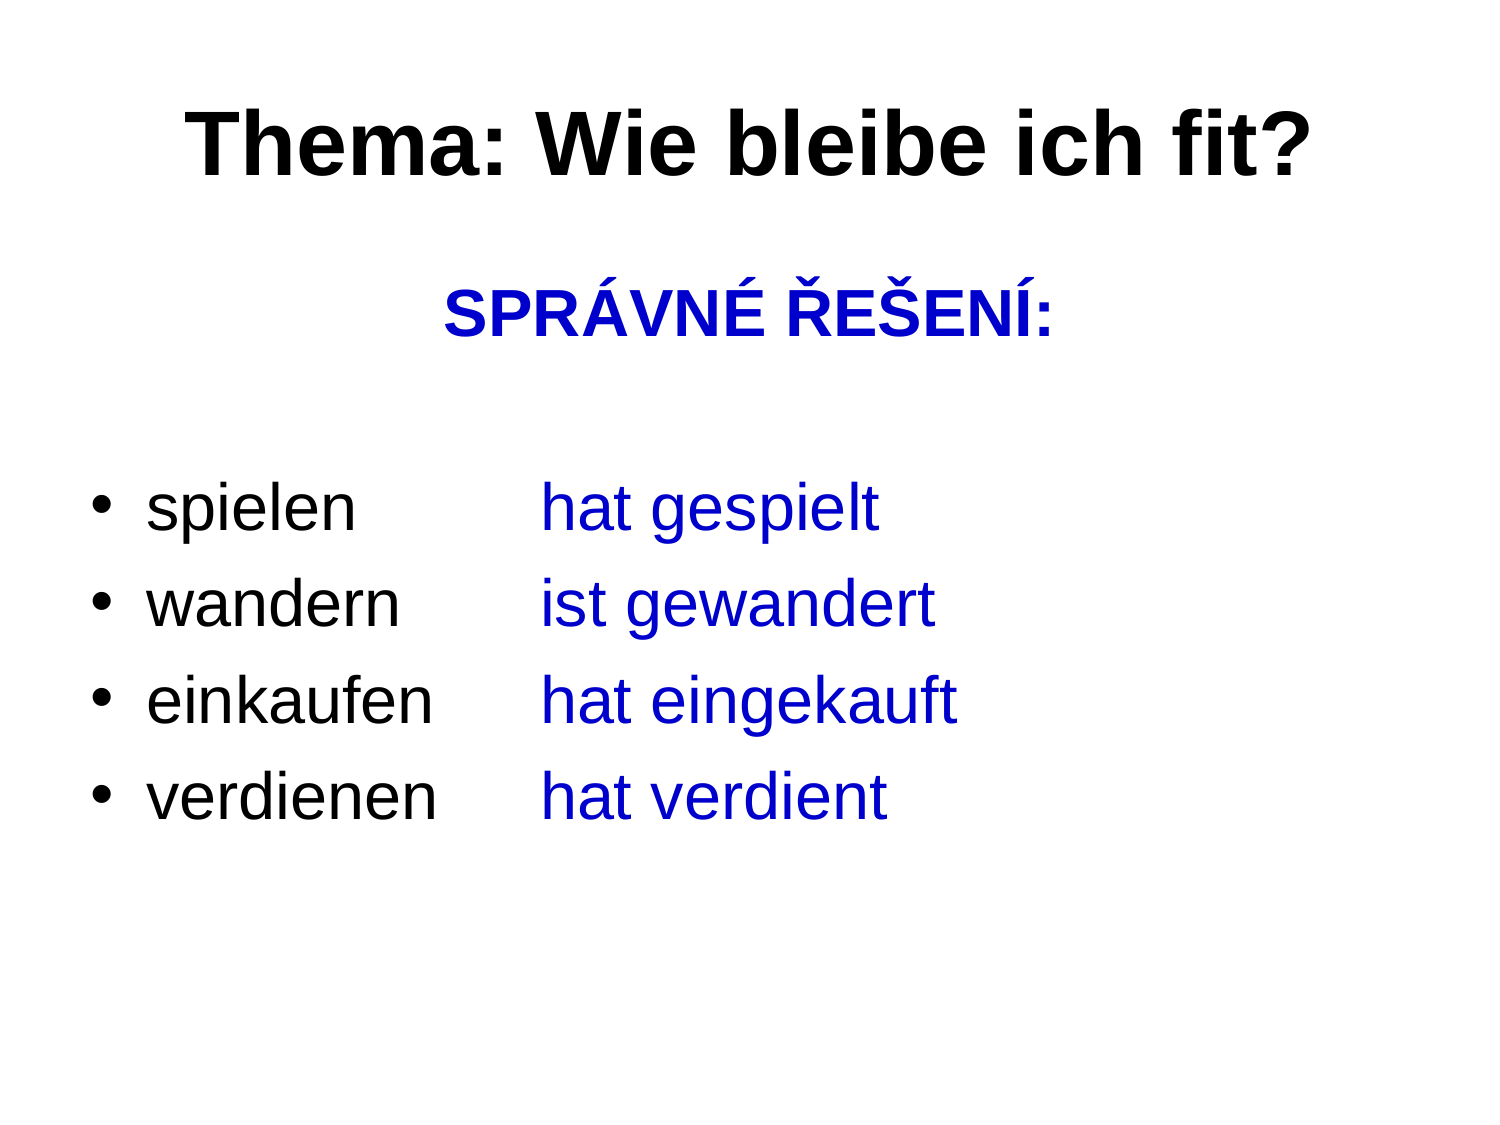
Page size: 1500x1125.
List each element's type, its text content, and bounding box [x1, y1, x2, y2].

list SPRÁVNÉ ŘEŠENÍ: spielen hat gespielt wandern ist gewandert einkaufen hat eingekauft verdienen hat verdient [75, 262, 1426, 1006]
title Thema: Wie bleibe ich fit? [75, 45, 1426, 233]
